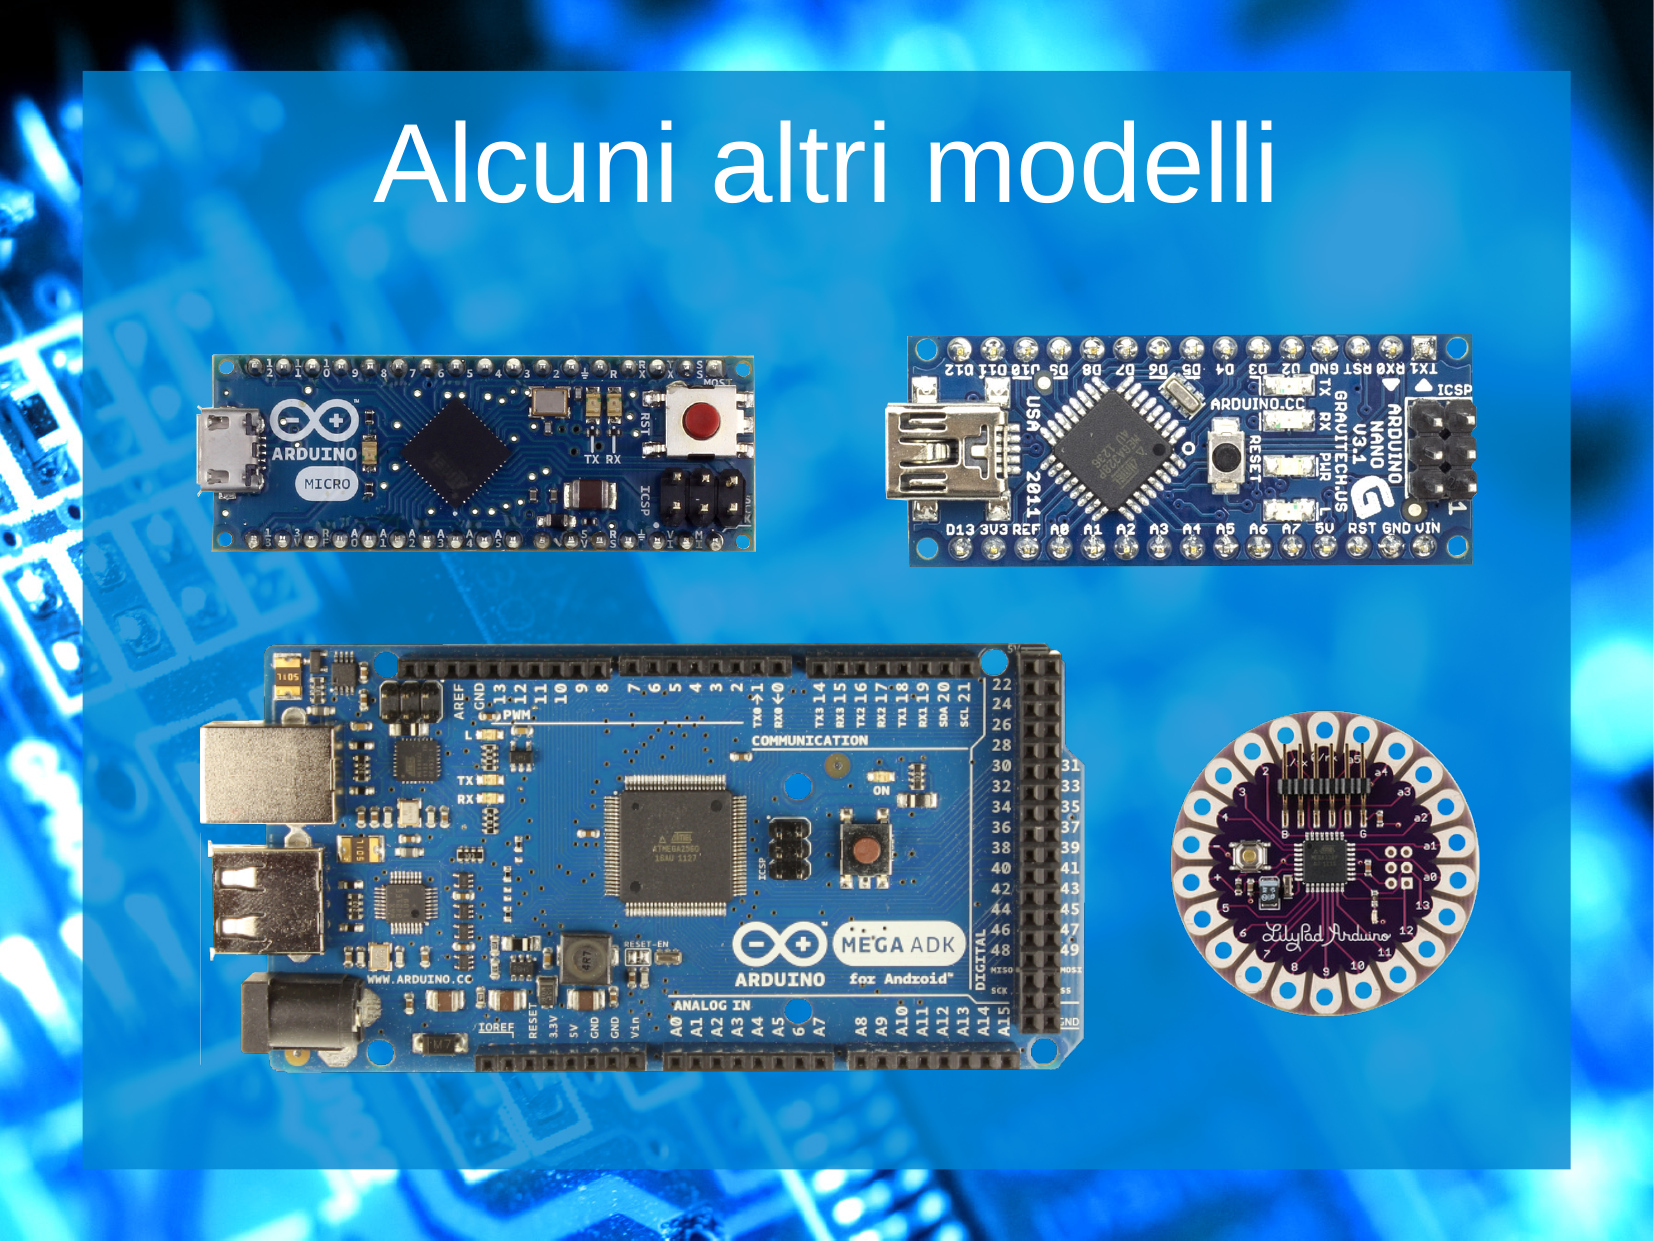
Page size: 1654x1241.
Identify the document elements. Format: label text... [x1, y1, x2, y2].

text_box [82, 257, 1571, 1170]
picture [0, 0, 1654, 1241]
title Alcuni altri modelli [82, 70, 1571, 257]
